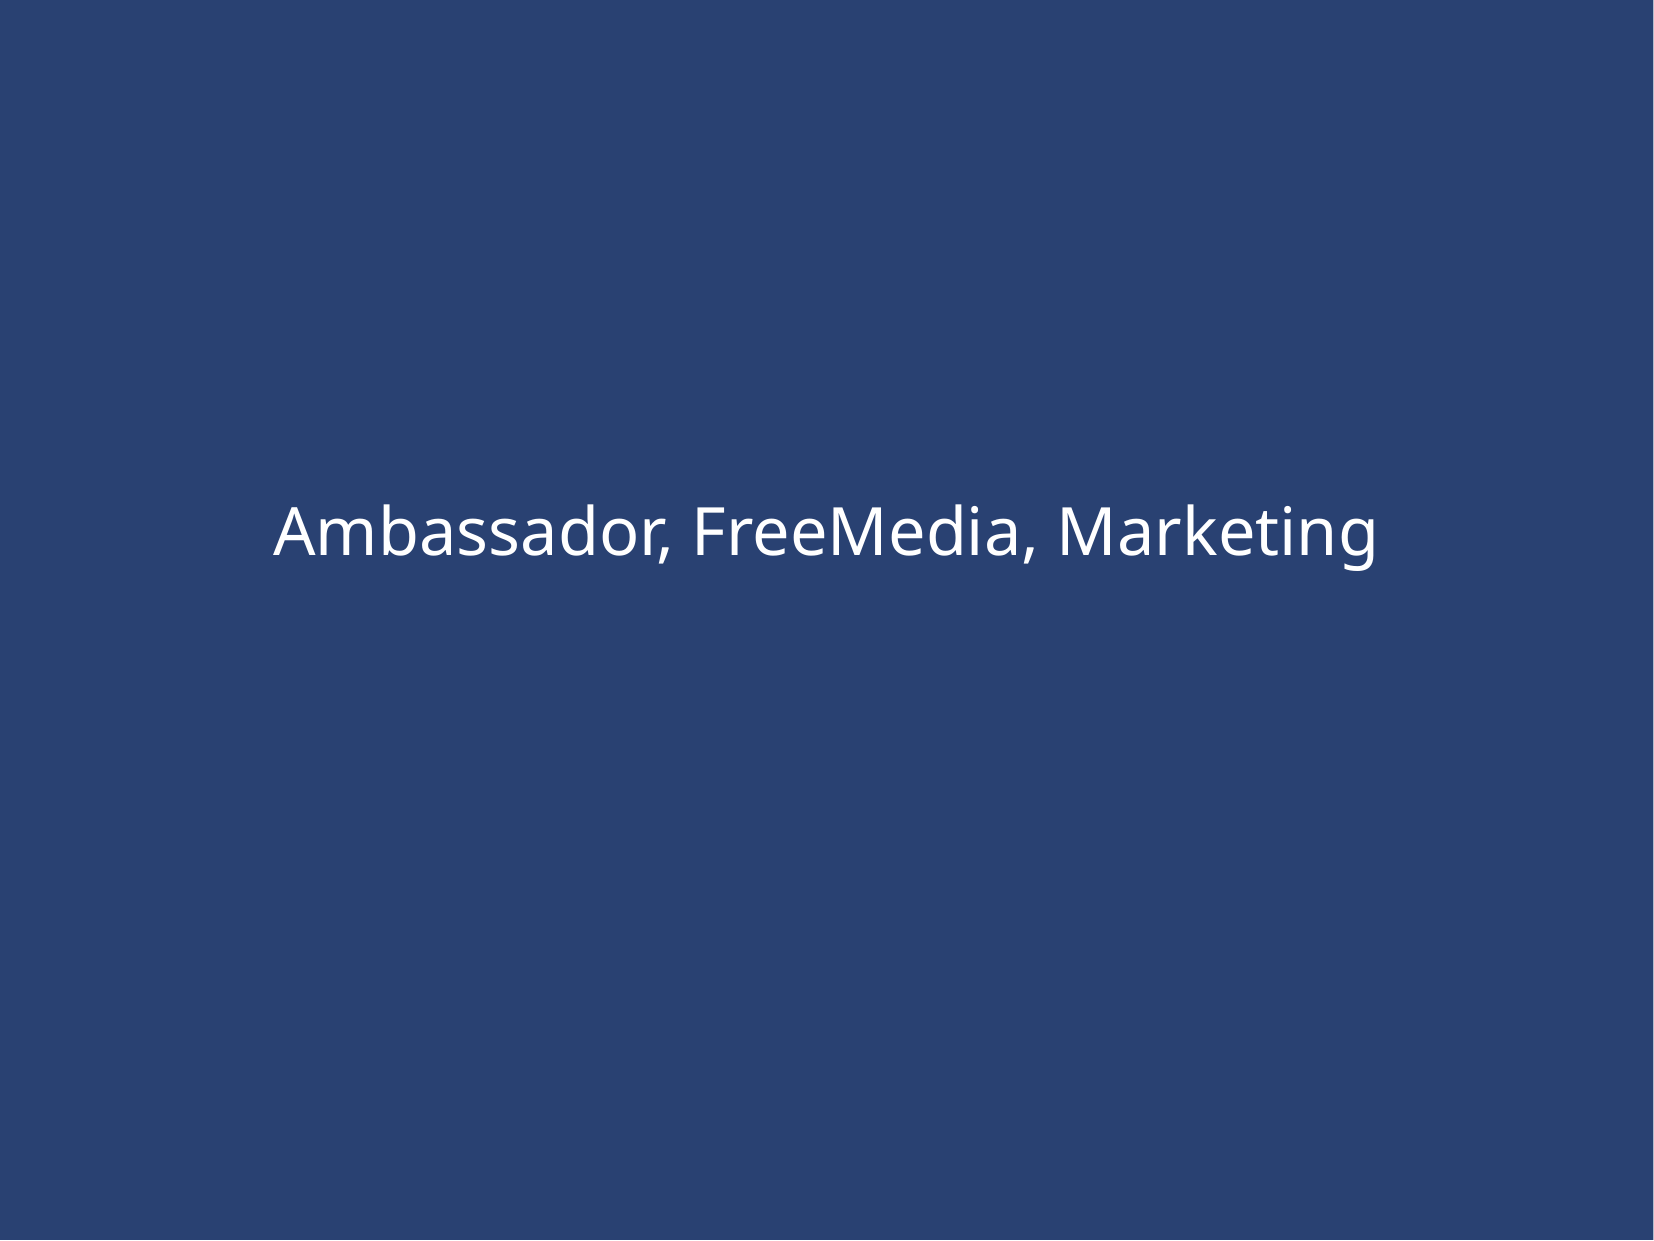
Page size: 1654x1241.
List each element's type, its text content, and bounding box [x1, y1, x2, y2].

subtitle Ambassador, FreeMedia, Marketing [82, 49, 1571, 1109]
